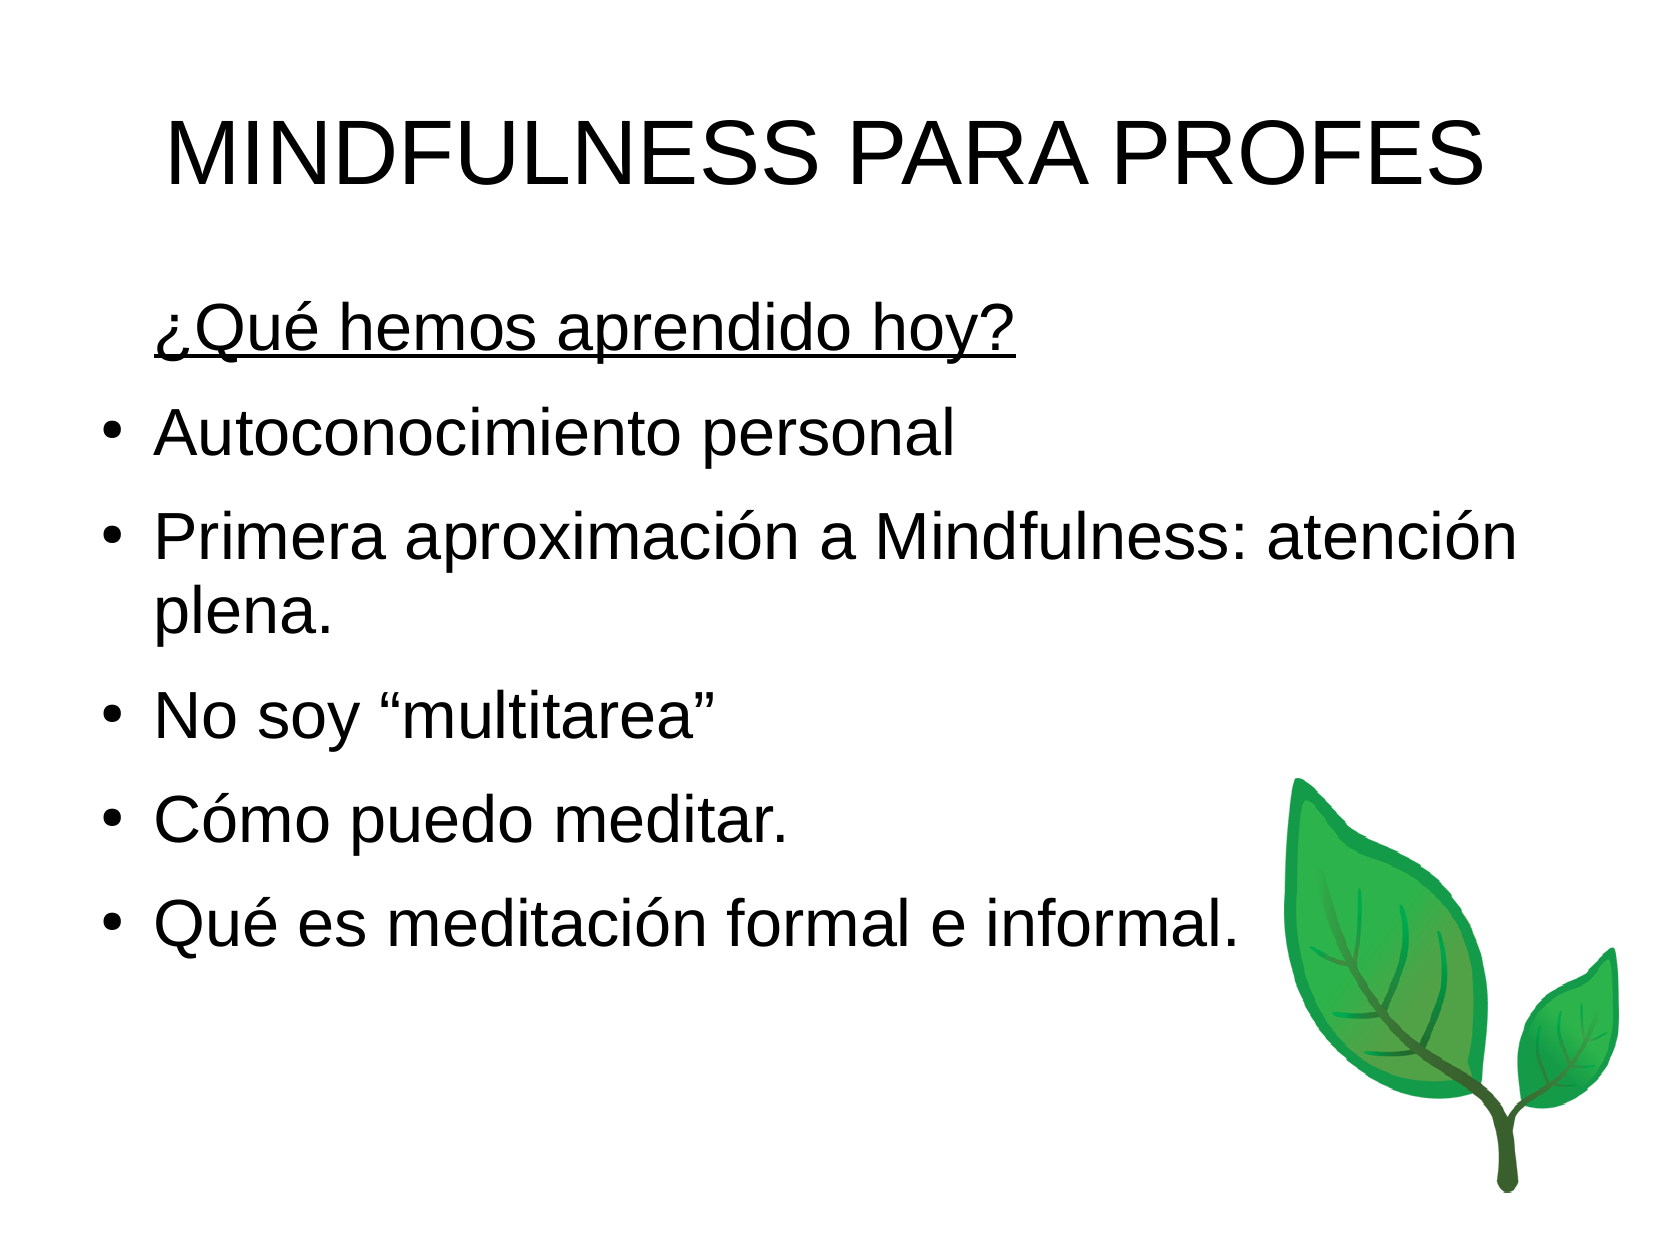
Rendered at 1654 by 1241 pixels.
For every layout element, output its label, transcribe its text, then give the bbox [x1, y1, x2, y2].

title MINDFULNESS PARA PROFES [82, 49, 1571, 257]
picture [1284, 778, 1619, 1193]
list ¿Qué hemos aprendido hoy? Autoconocimiento personal Primera aproximación a Mindfulness: atención plena. No soy “multitarea” Cómo puedo meditar. Qué es meditación formal e informal. [82, 290, 1571, 1109]
